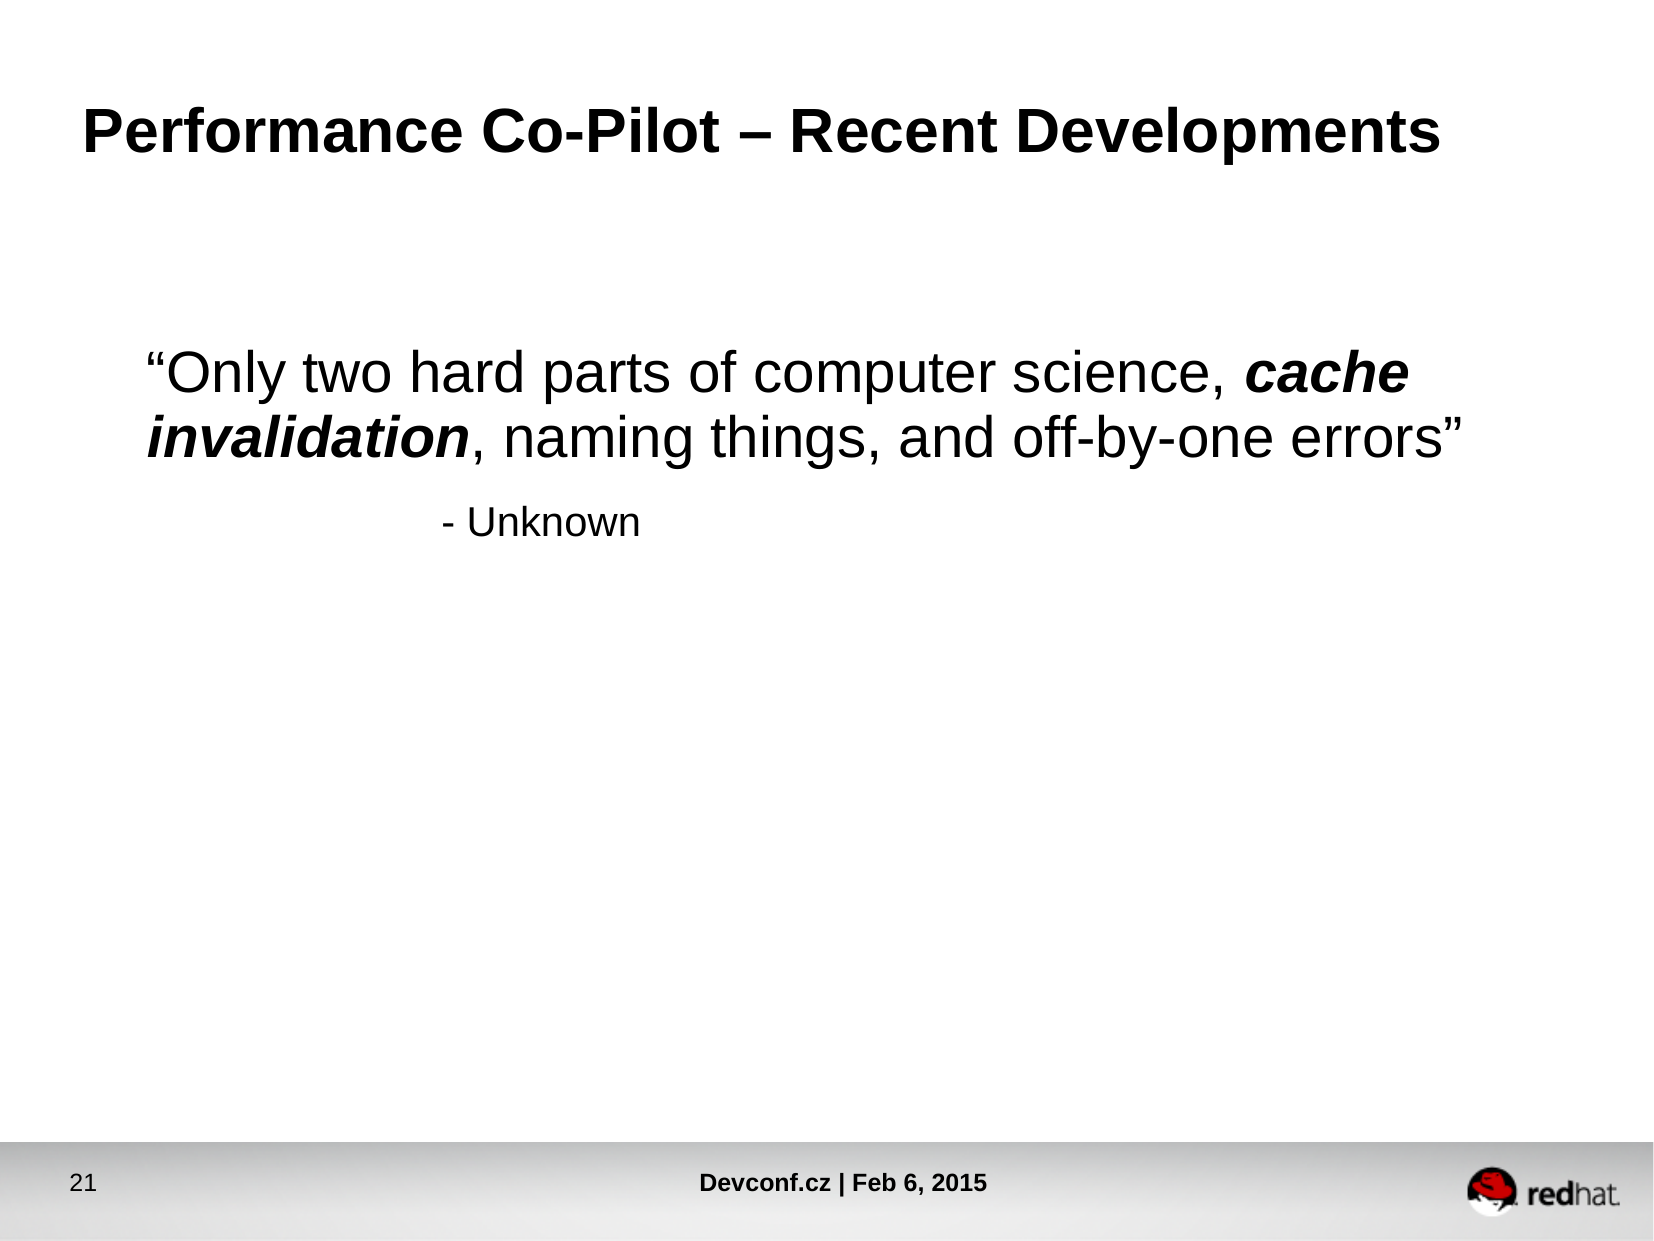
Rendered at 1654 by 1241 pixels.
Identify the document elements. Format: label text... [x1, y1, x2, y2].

list “Only two hard parts of computer science, cache invalidation, naming things, and off-by-one errors” - Unknown [86, 244, 1576, 1039]
picture [0, 1142, 1654, 1241]
title Performance Co-Pilot – Recent Developments [82, 37, 1571, 226]
